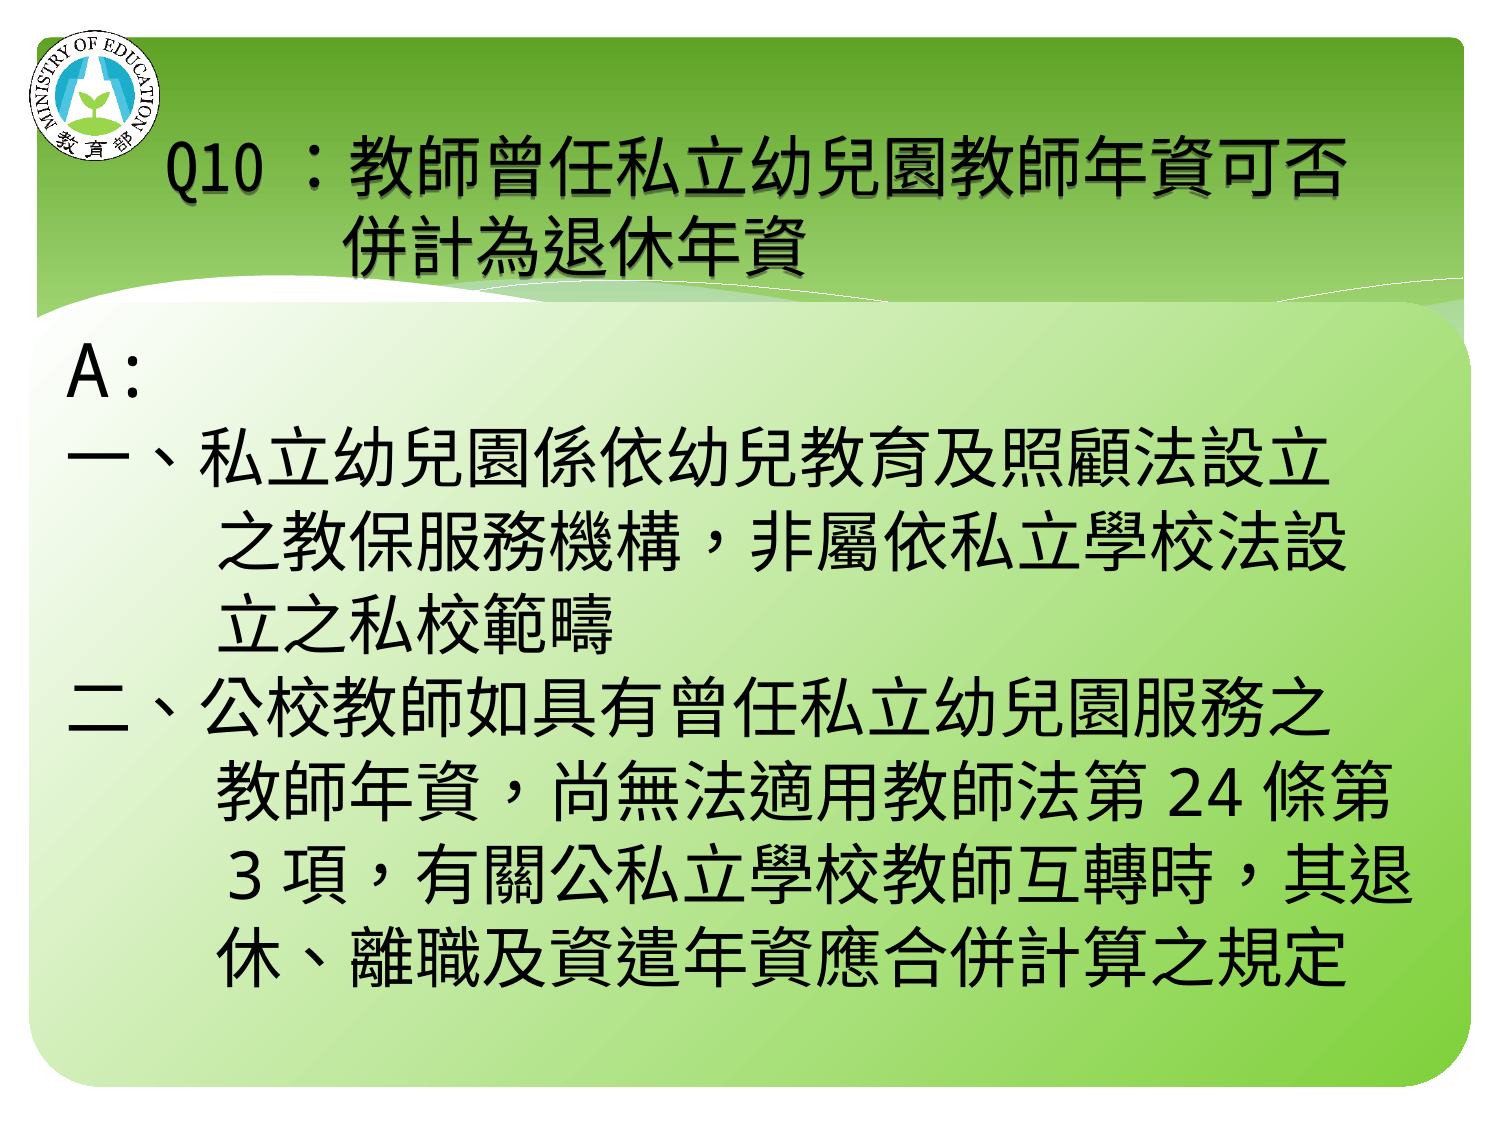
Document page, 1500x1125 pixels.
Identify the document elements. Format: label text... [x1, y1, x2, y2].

title Q10：教師曾任私立幼兒園教師年資可否併計為退休年資 [150, 108, 1388, 301]
picture [29, 30, 160, 161]
text_box A: 一、私立幼兒園係依幼兒教育及照顧法設立 之教保服務機構，非屬依私立學校法設 立之私校範疇 二、公校教師如具有曾任私立幼兒園服務之 教師年資，尚無法適用教師法第24條第 3項，有關公私立學校教師互轉時，其退 休、離職及資遣年資應合併計算之規定 [29, 302, 1471, 1087]
